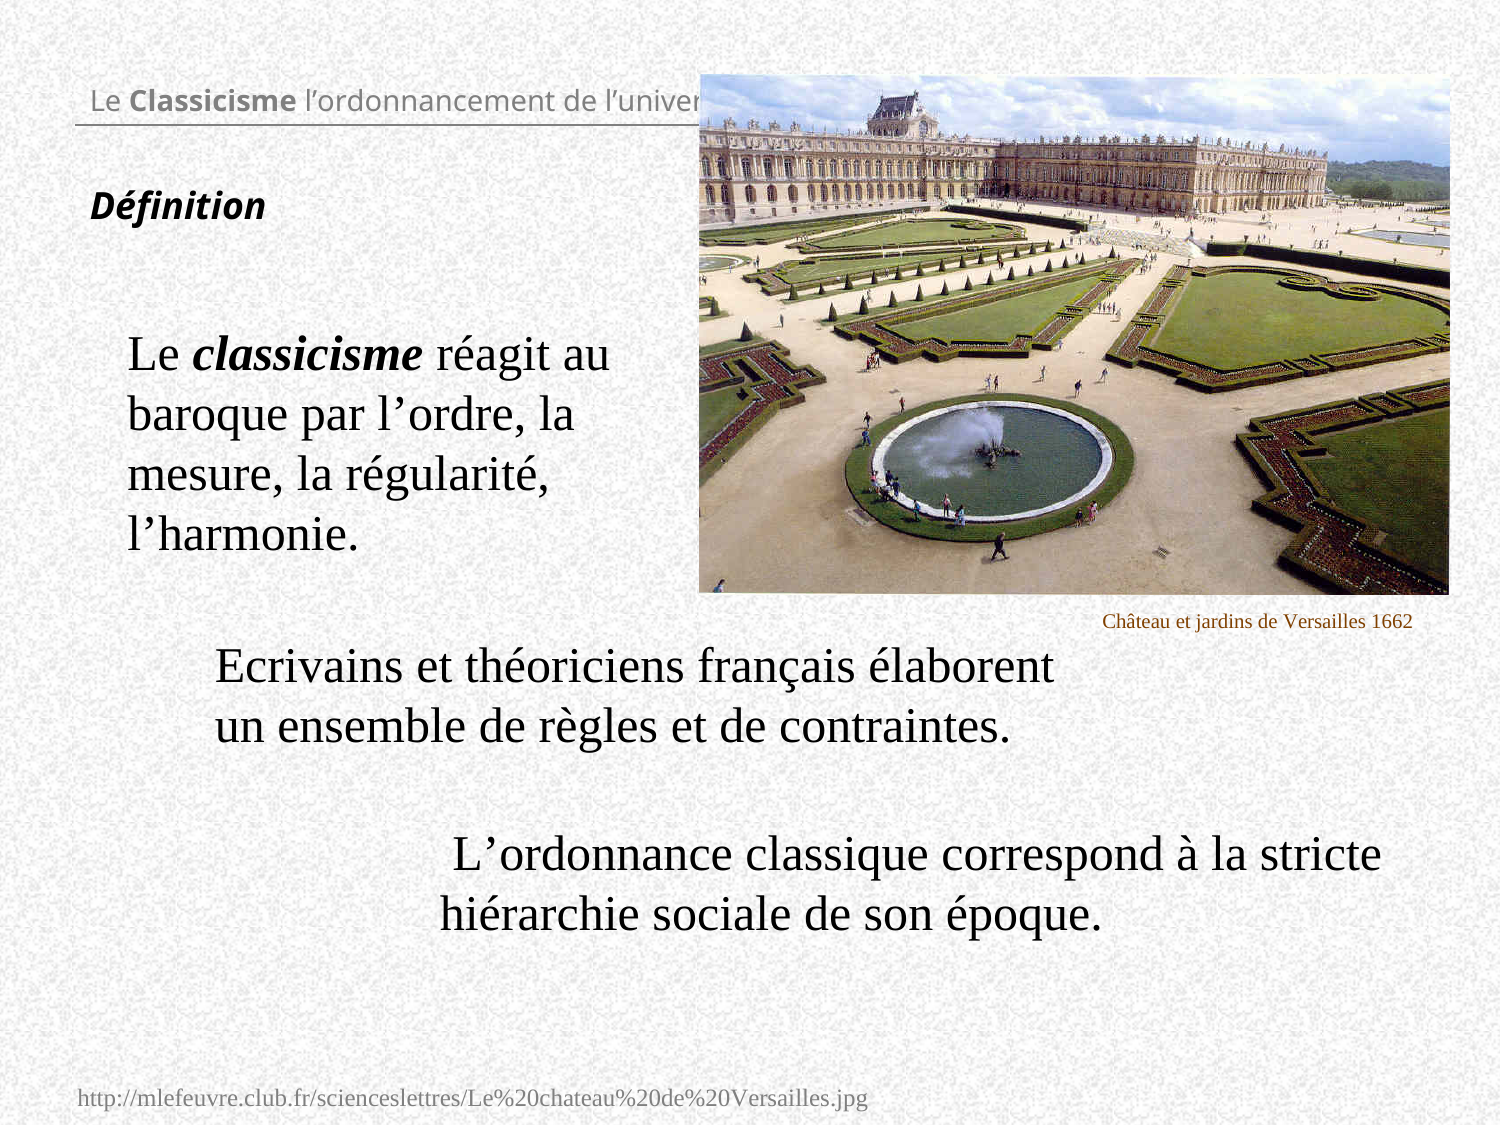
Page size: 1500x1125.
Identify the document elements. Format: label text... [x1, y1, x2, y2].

text_box L’ordonnance classique correspond à la stricte hiérarchie sociale de son époque. [424, 812, 1438, 948]
text_box Le classicisme réagit au baroque par l’ordre, la mesure, la régularité, l’harmonie. [112, 312, 676, 568]
text_box Définition [75, 174, 313, 236]
text_box Le Classicisme l’ordonnancement de l’univers [74, 74, 699, 126]
text_box Château et jardins de Versailles 1662 [1087, 600, 1438, 641]
text_box http://mlefeuvre.club.fr/scienceslettres/Le%20chateau%20de%20Versailles.jpg [62, 1073, 901, 1120]
text_box Ecrivains et théoriciens français élaborent un ensemble de règles et de contraintes. [200, 624, 1101, 761]
picture [0, 0, 1500, 1125]
